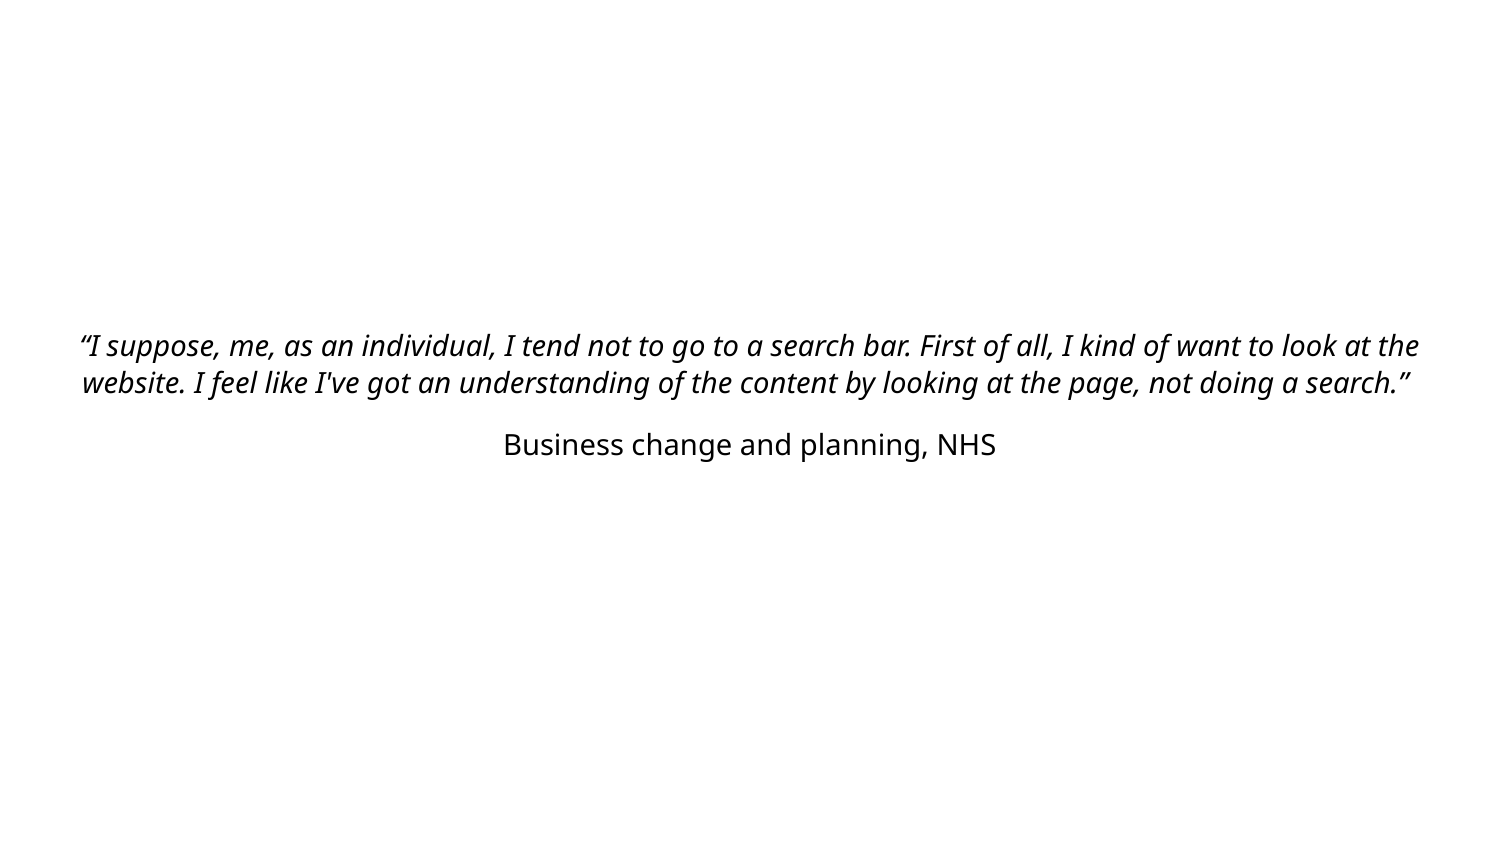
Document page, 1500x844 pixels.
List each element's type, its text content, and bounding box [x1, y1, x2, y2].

list “I suppose, me, as an individual, I tend not to go to a search bar. First of all, I kind of want to look at the website. I feel like I've got an understanding of the content by looking at the page, not doing a search.” Business change and planning, NHS [51, 189, 1449, 750]
